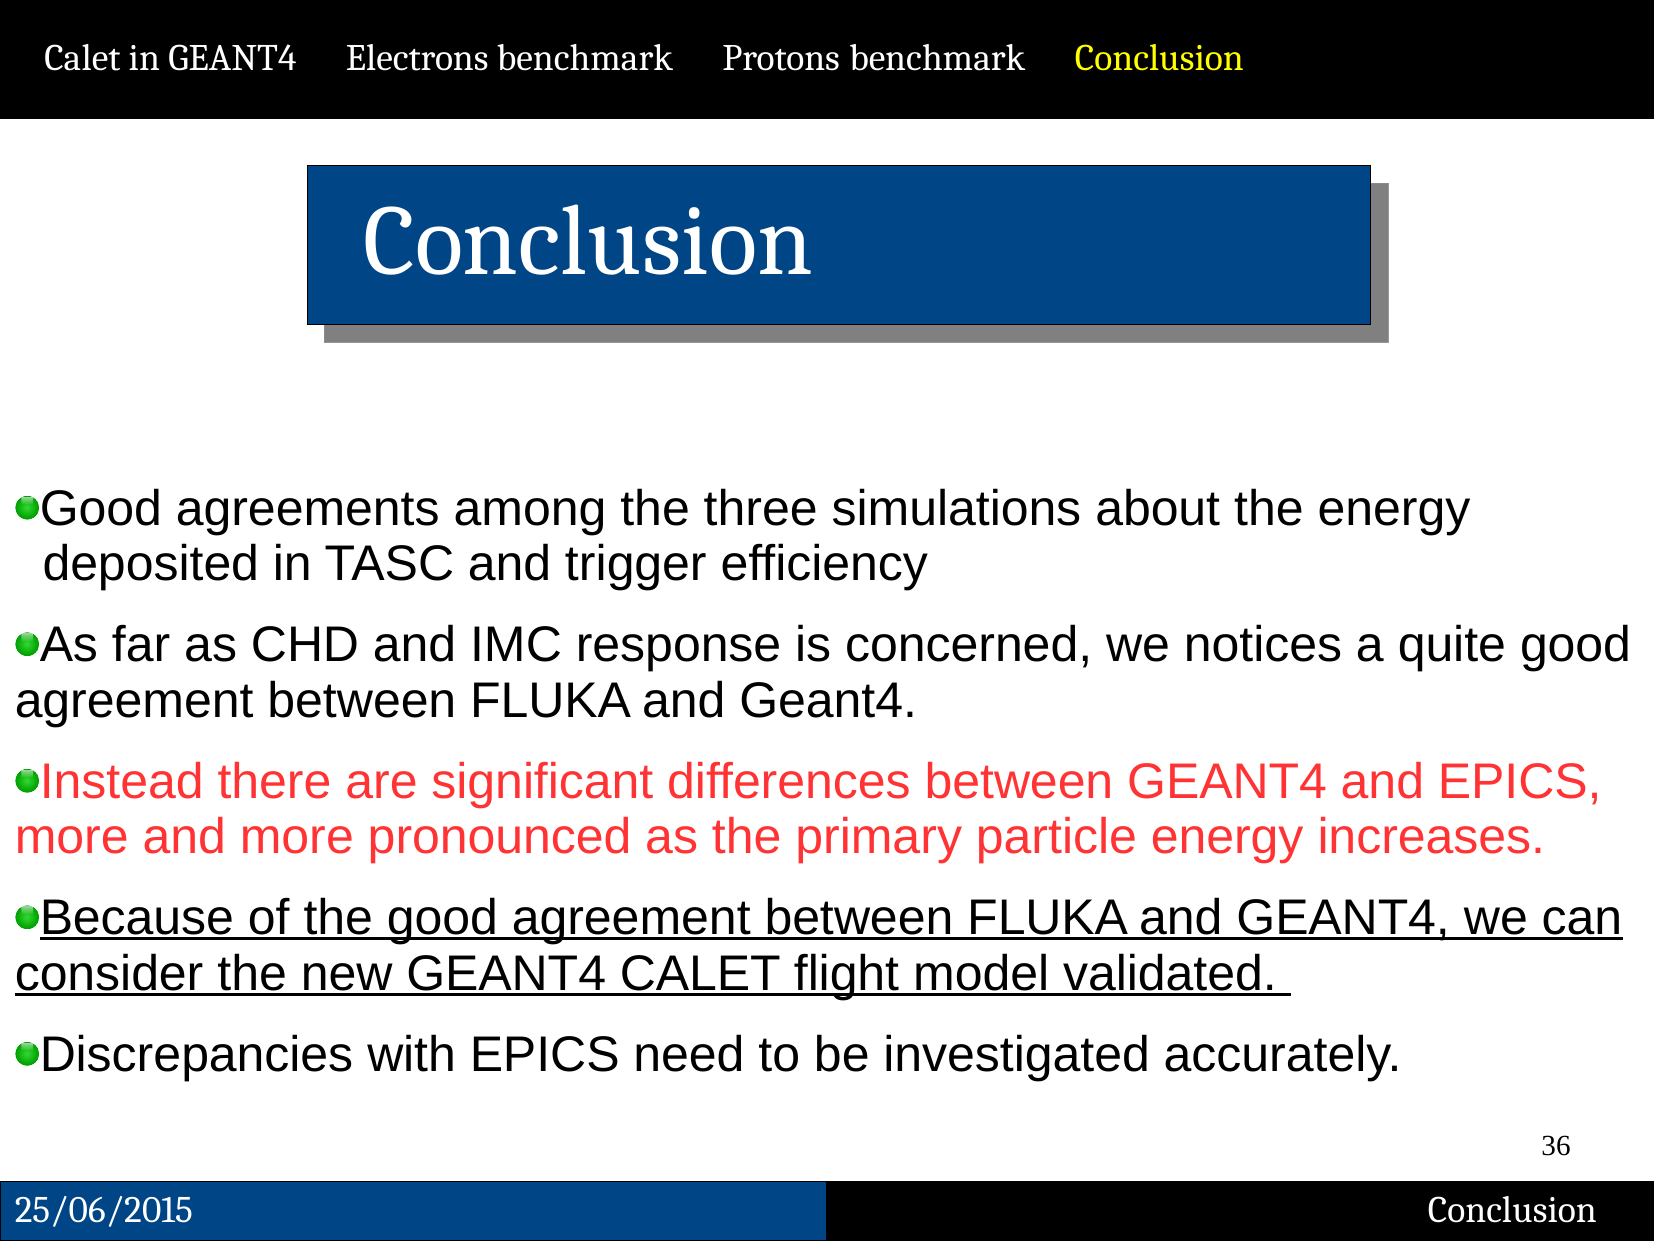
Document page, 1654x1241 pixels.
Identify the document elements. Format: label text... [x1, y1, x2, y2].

text_box [0, 1181, 1413, 1241]
text_box Good agreements among the three simulations about the energy deposited in TASC and trigger efficiency As far as CHD and IMC response is concerned, we notices a quite good agreement between FLUKA and Geant4. Instead there are significant differences between GEANT4 and EPICS, more and more pronounced as the primary particle energy increases. Because of the good agreement between FLUKA and GEANT4, we can consider the new GEANT4 CALET flight model validated. Discrepancies with EPICS need to be investigated accurately. [0, 472, 1654, 1094]
text_box Conclusion [1413, 1181, 1648, 1241]
text_box Calet in GEANT4 Electrons benchmark Protons benchmark Conclusion [29, 29, 1625, 89]
text_box [1648, 1181, 1654, 1241]
text_box [0, 0, 1654, 119]
text_box 25/06/2015 [0, 1181, 246, 1240]
text_box [307, 165, 1371, 325]
text_box Conclusion [348, 177, 1323, 309]
